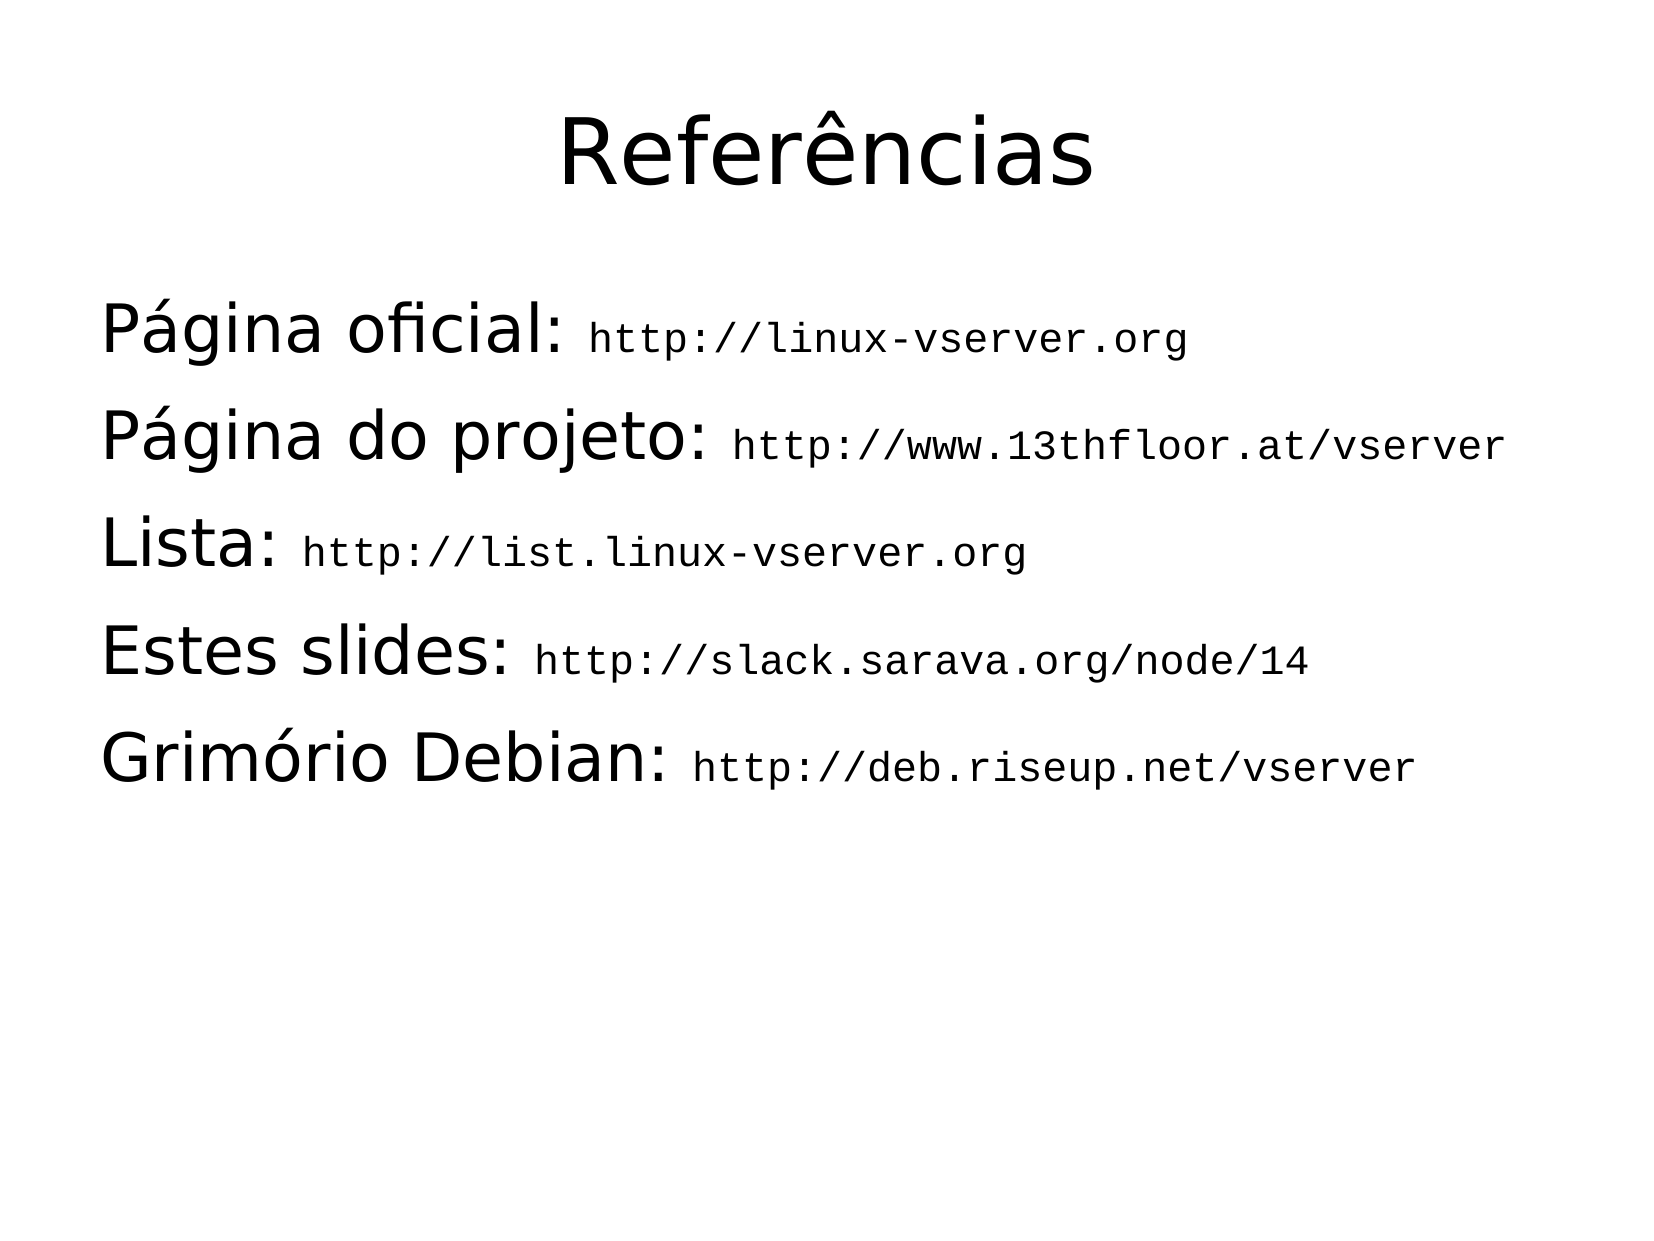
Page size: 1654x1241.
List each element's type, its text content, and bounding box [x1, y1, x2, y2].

title Referências [82, 49, 1571, 257]
list Página oficial: http://linux-vserver.org Página do projeto: http://www.13thfloor.at/vserver Lista: http://list.linux-vserver.org Estes slides: http://slack.sarava.org/node/14 Grimório Debian: http://deb.riseup.net/vserver [82, 290, 1571, 1109]
